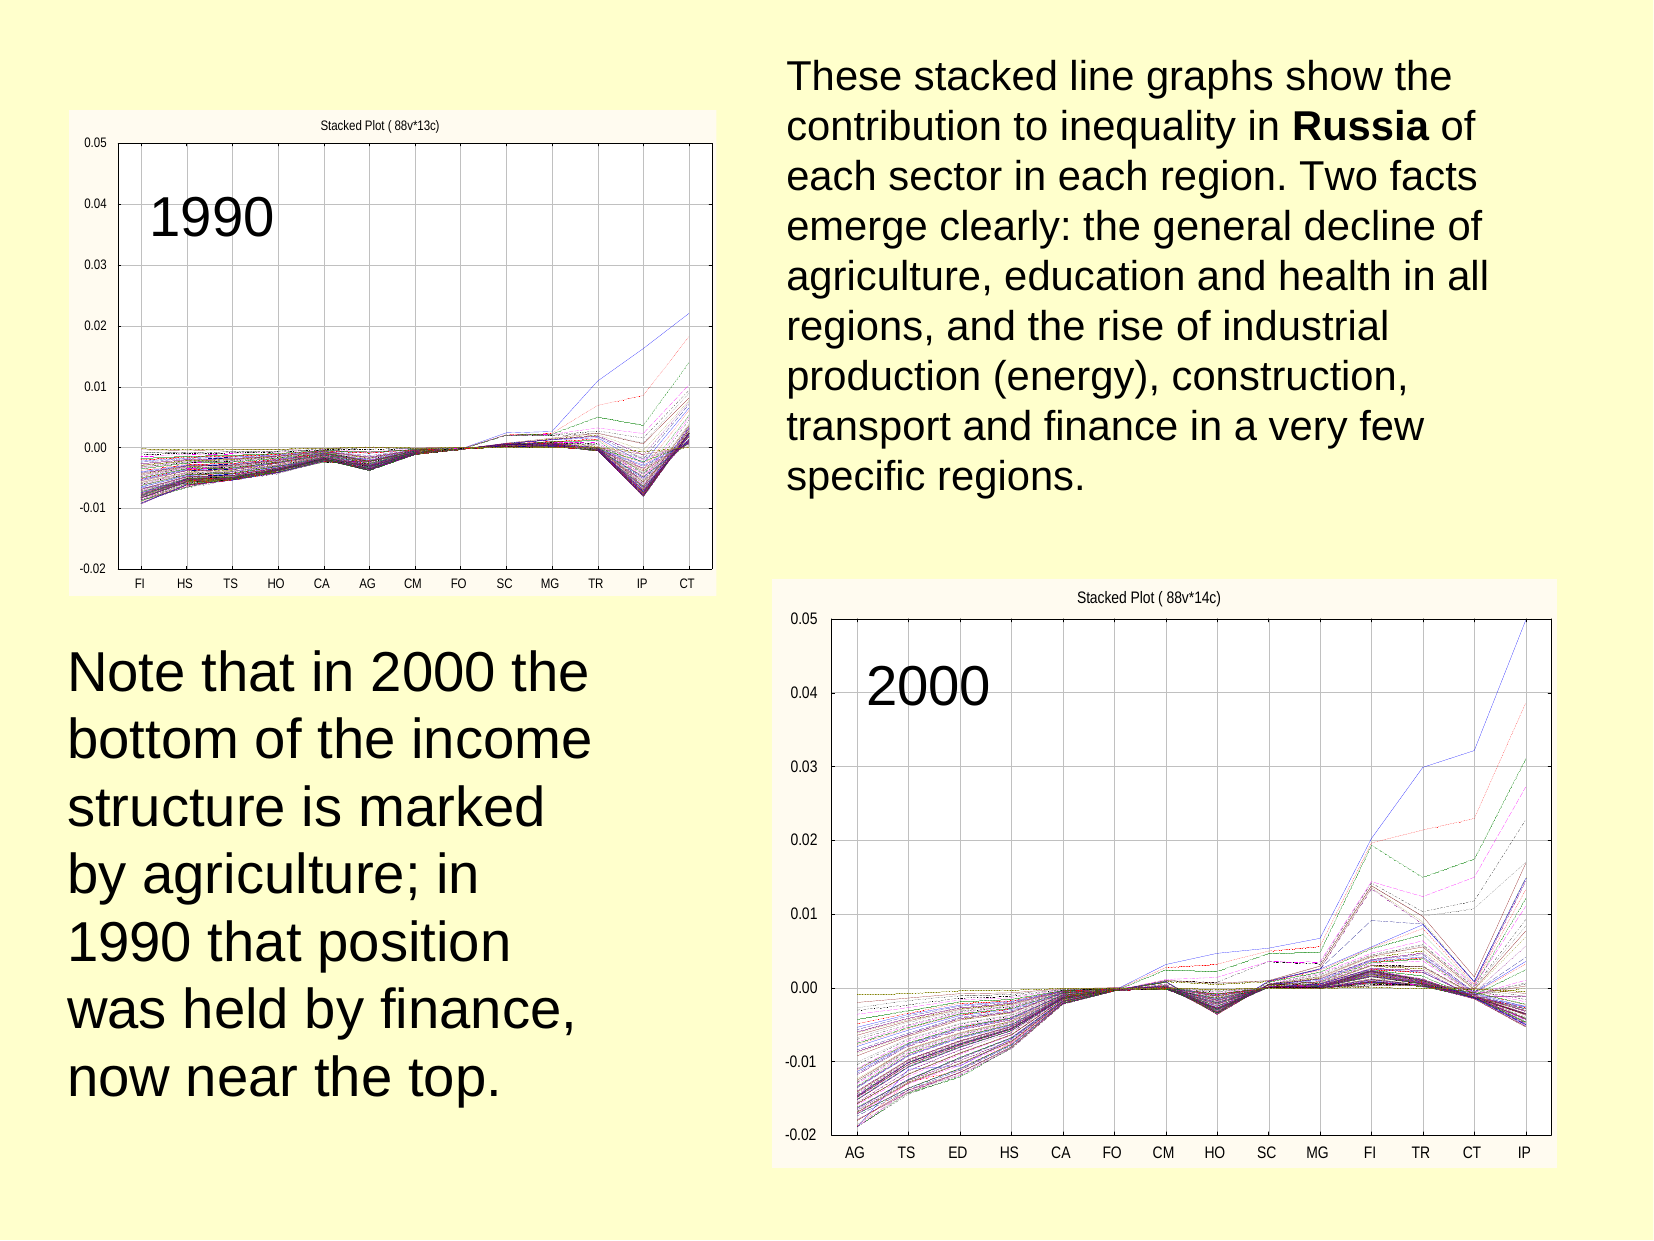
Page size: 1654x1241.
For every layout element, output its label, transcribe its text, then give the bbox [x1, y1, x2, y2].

picture [771, 578, 1558, 1168]
text_box 2000 [851, 641, 1006, 725]
text_box These stacked line graphs show the contribution to inequality in Russia of each sector in each region. Two facts emerge clearly: the general decline of agriculture, education and health in all regions, and the rise of industrial production (energy), construction, transport and finance in a very few specific regions. [771, 41, 1582, 508]
text_box 1990 [134, 172, 290, 256]
text_box Note that in 2000 the bottom of the income structure is marked by agriculture; in 1990 that position was held by finance, now near the top. [52, 627, 621, 1116]
picture [68, 110, 717, 596]
